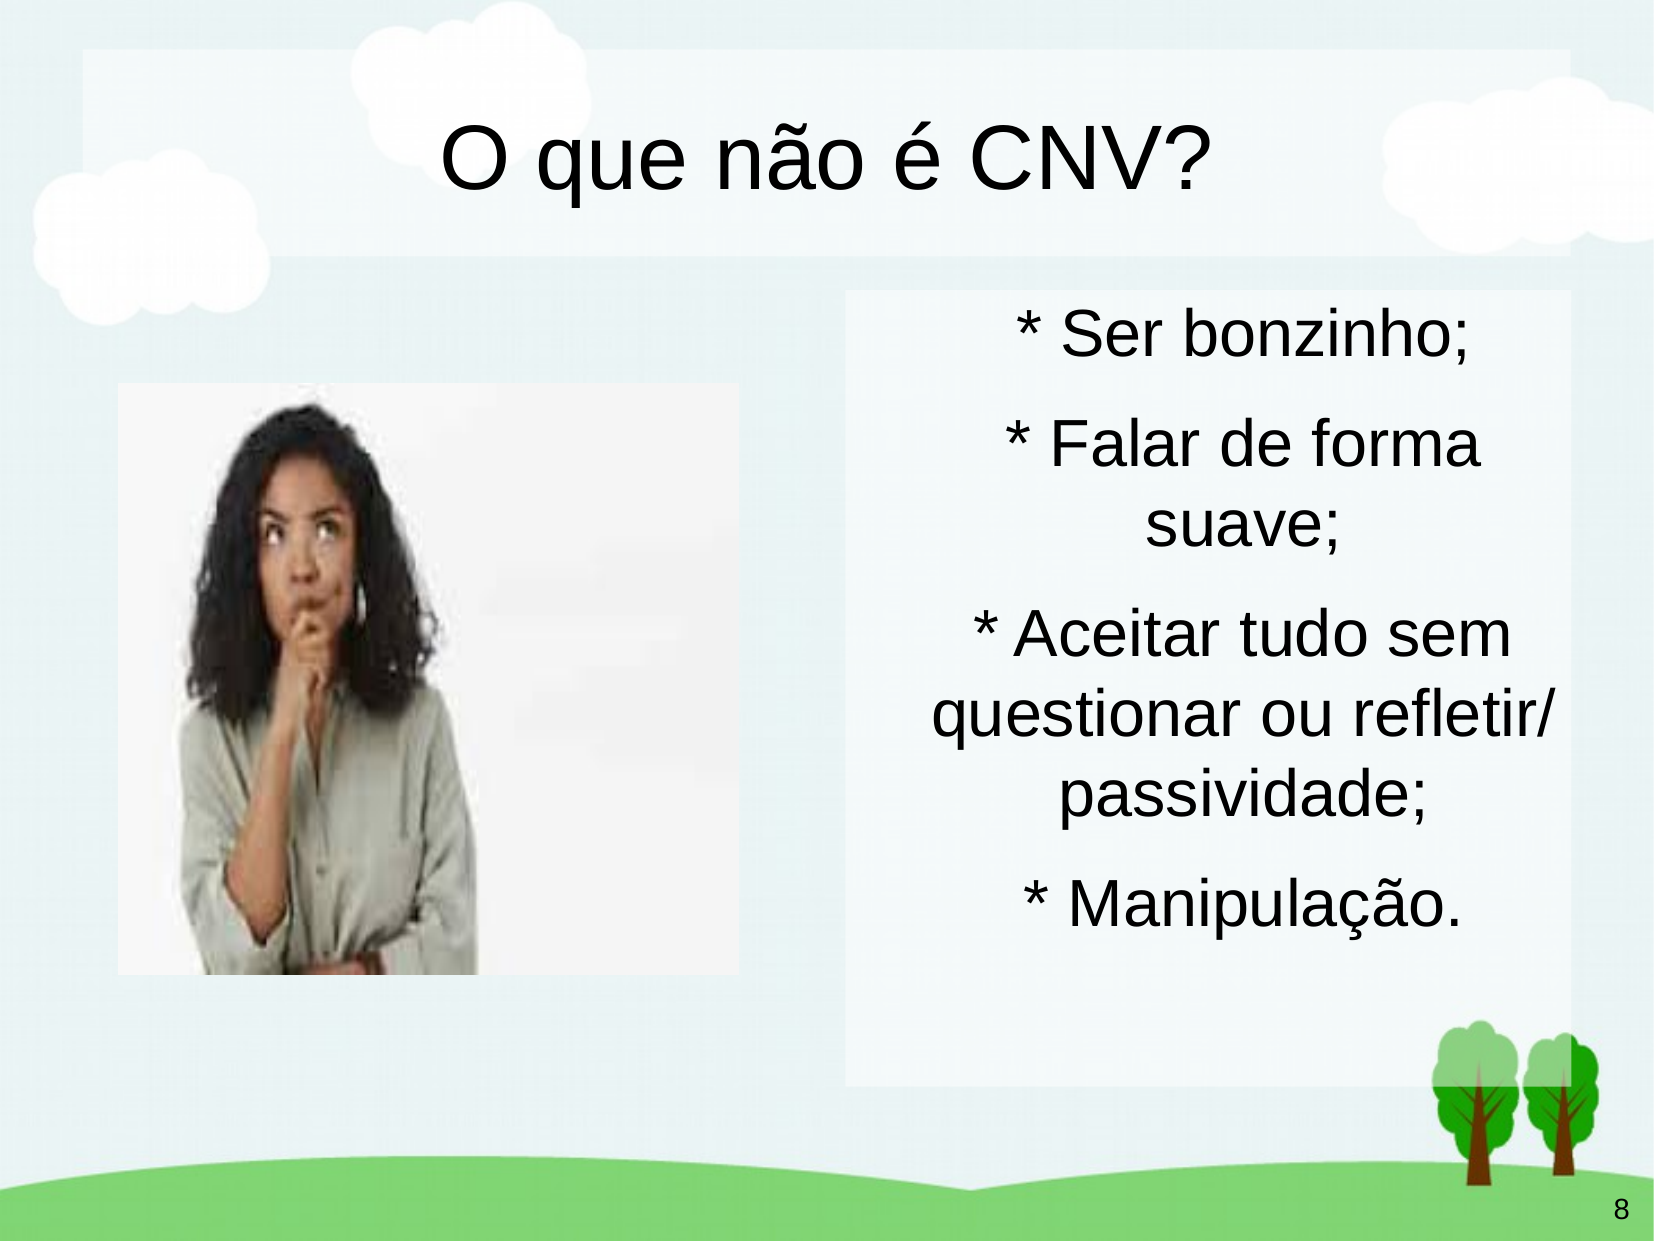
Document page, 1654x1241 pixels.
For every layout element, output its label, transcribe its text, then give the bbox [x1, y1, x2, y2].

title O que não é CNV? [82, 49, 1571, 257]
picture [0, 0, 1654, 1241]
list * Ser bonzinho; * Falar de forma suave; * Aceitar tudo sem questionar ou refletir/ passividade; * Manipulação. [845, 290, 1572, 1087]
